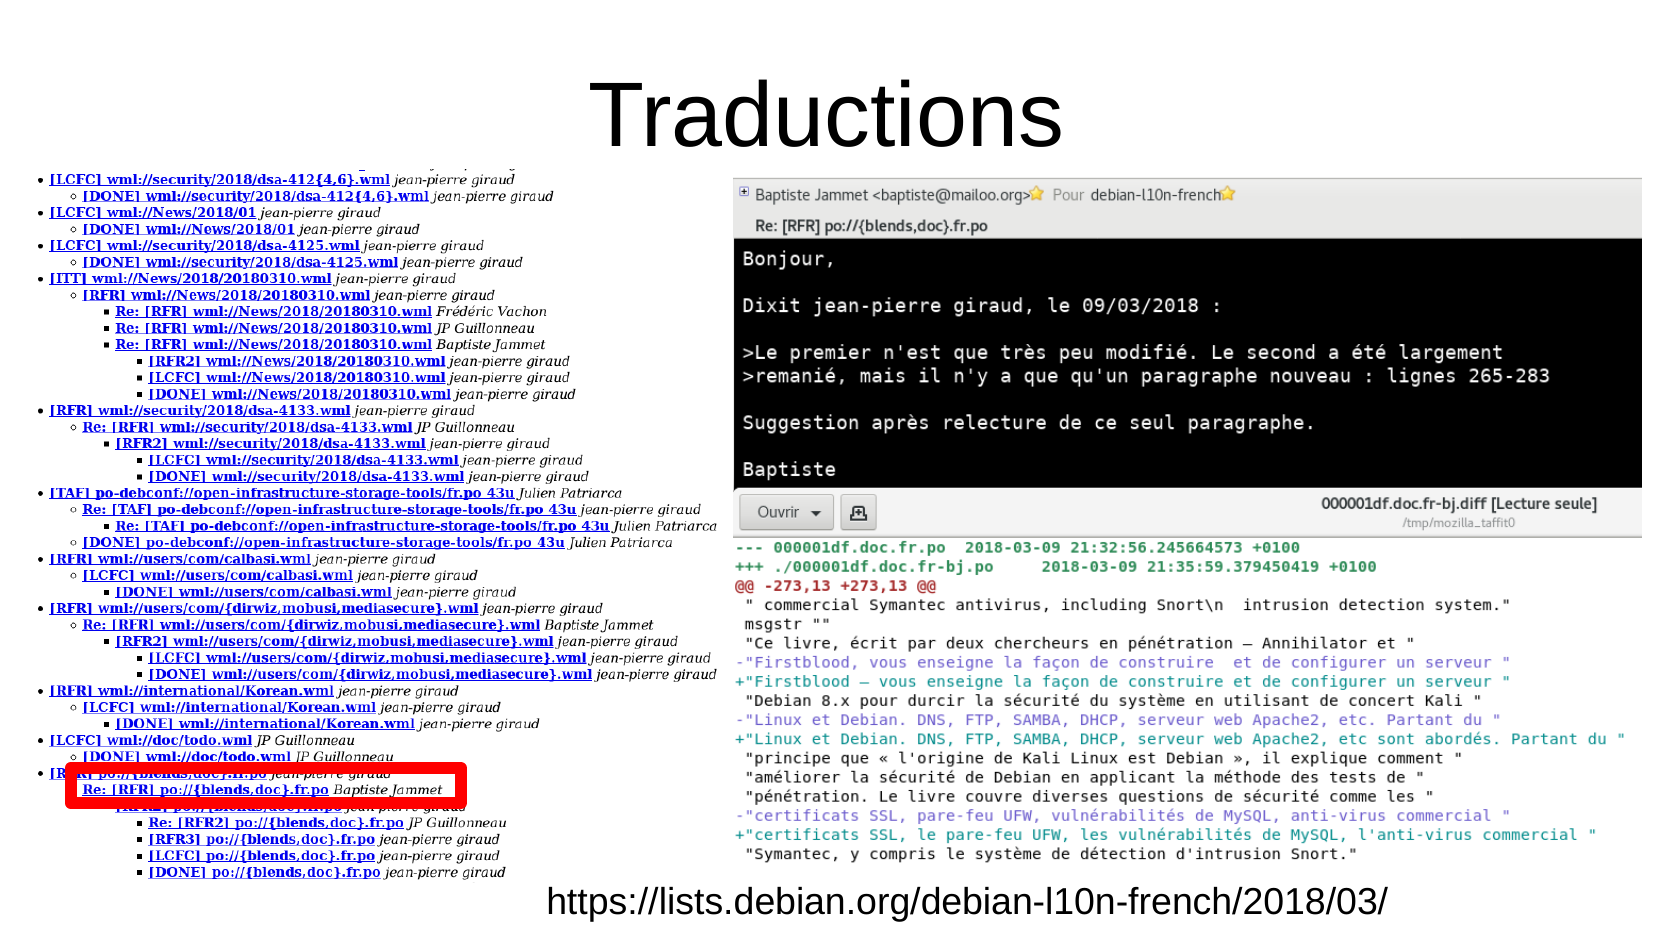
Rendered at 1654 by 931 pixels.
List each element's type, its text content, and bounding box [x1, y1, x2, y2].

picture [25, 169, 1642, 884]
text_box https://lists.debian.org/debian-l10n-french/2018/03/ [531, 872, 1418, 931]
title Traductions [82, 37, 1571, 177]
